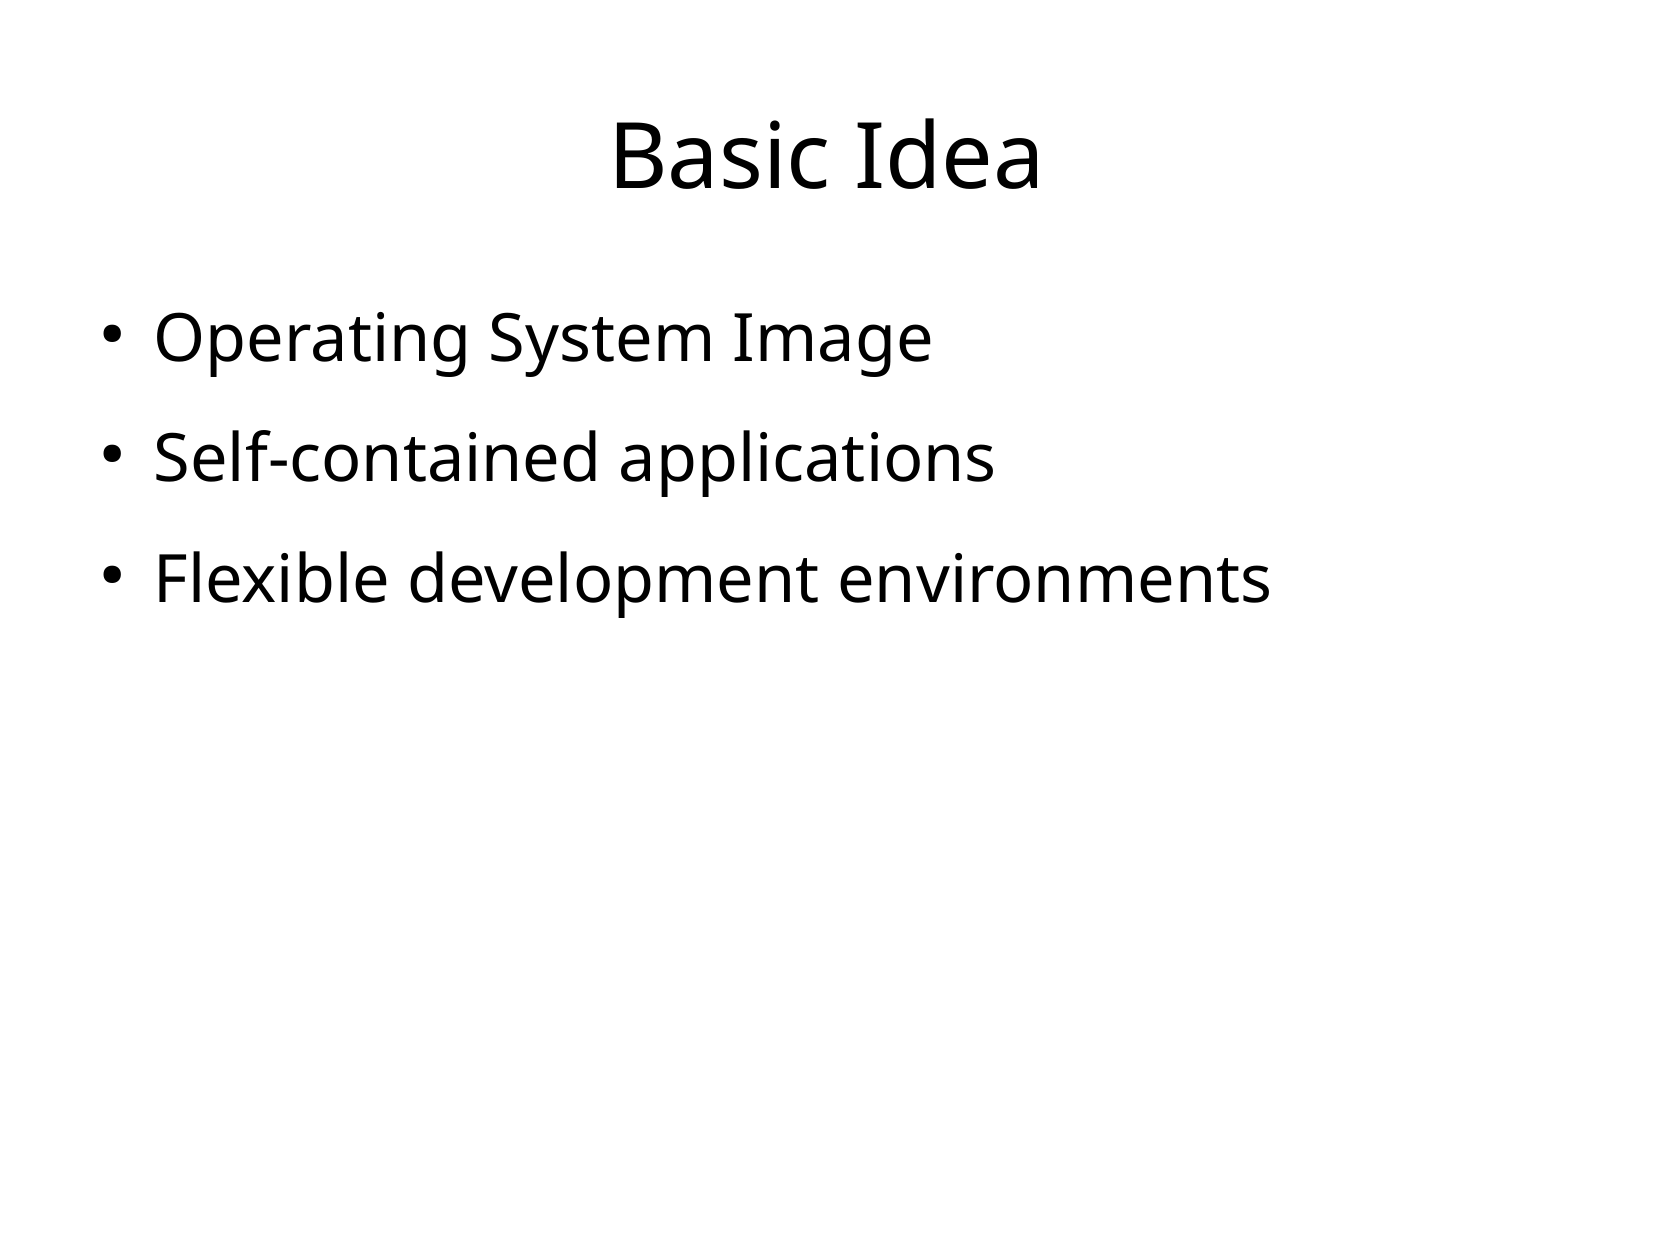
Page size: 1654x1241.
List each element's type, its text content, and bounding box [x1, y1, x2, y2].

title Basic Idea [82, 49, 1571, 257]
list Operating System Image Self-contained applications Flexible development environments [82, 290, 1571, 1010]
